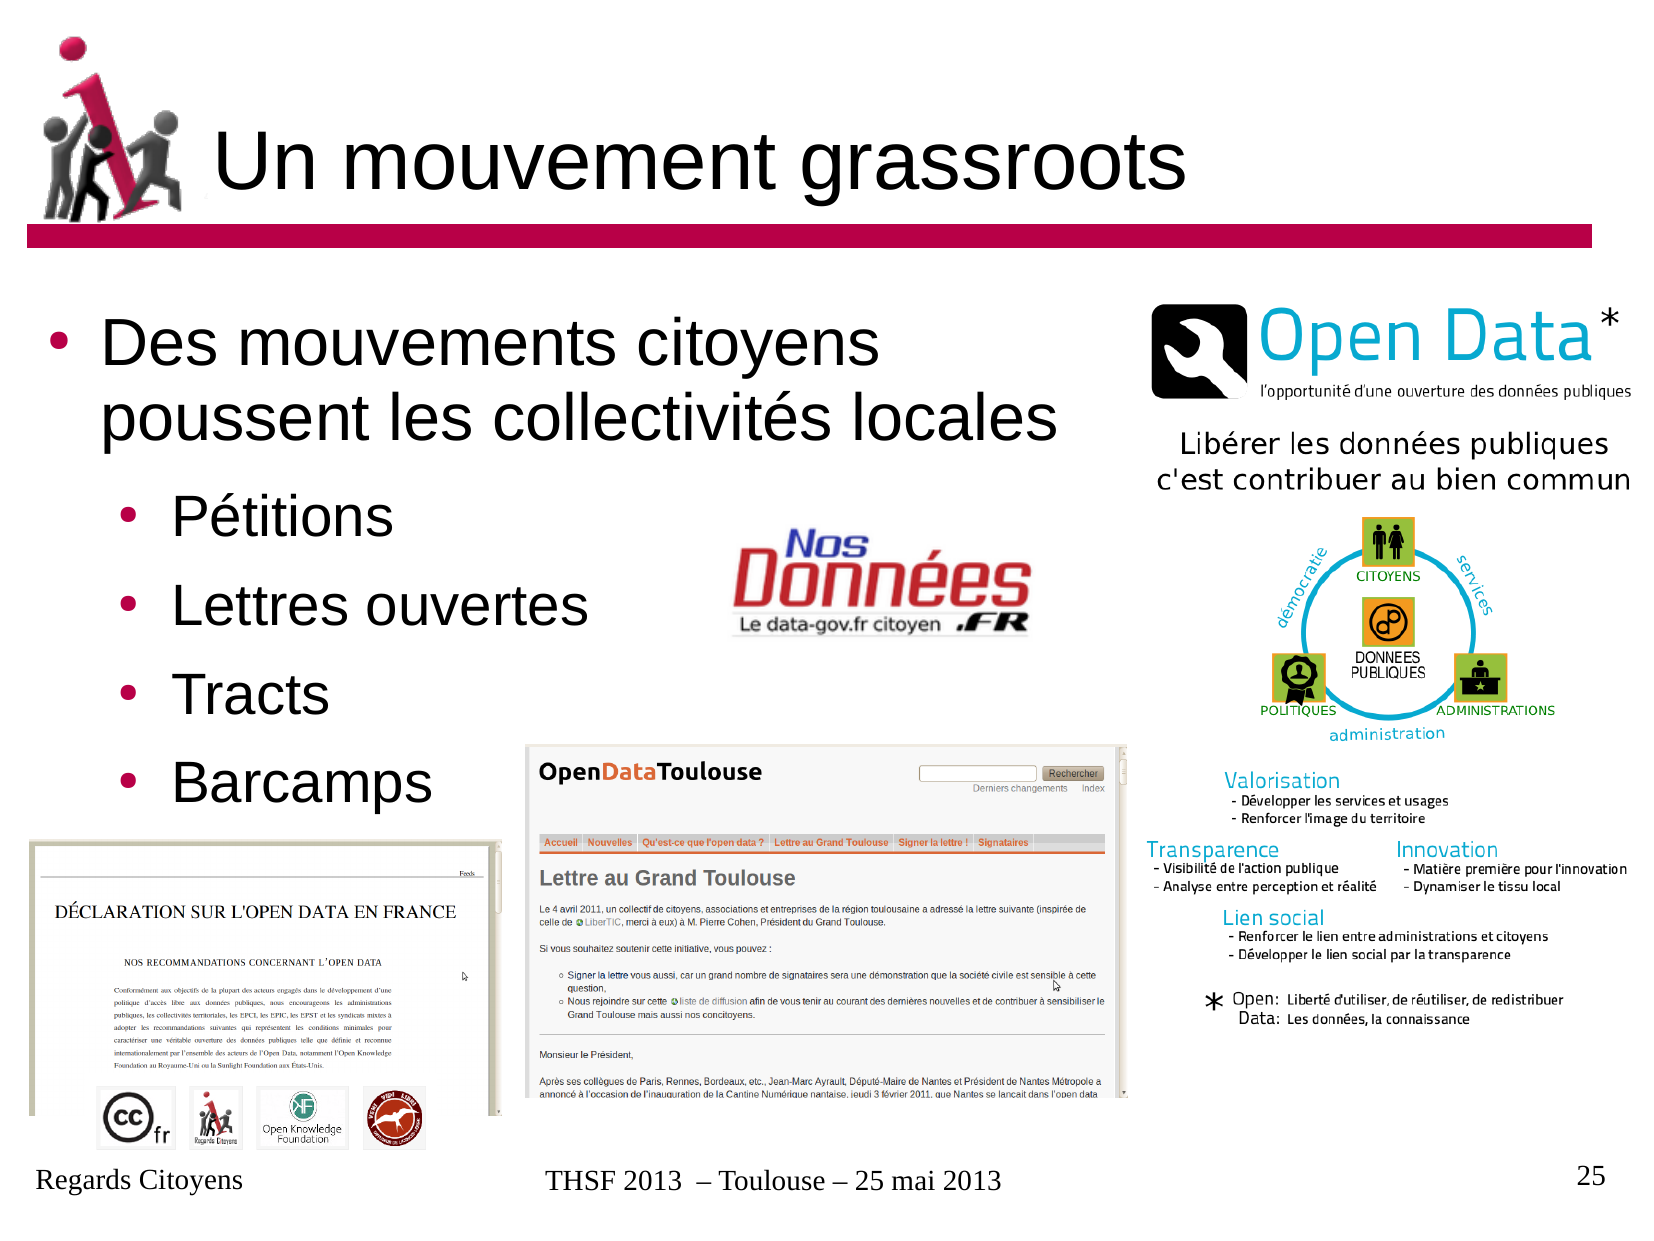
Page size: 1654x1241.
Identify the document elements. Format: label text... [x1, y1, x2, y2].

picture [1127, 279, 1650, 1040]
picture [29, 839, 502, 1158]
picture [712, 512, 1069, 656]
picture [525, 744, 590, 1098]
list Des mouvements citoyens poussent les collectivités locales Pétitions Lettres ouvertes Tracts Barcamps [29, 200, 1654, 1020]
list http://DonneesLibres.info [590, 686, 1625, 1208]
picture [27, 31, 208, 224]
title Un mouvement grassroots [212, 64, 1654, 200]
